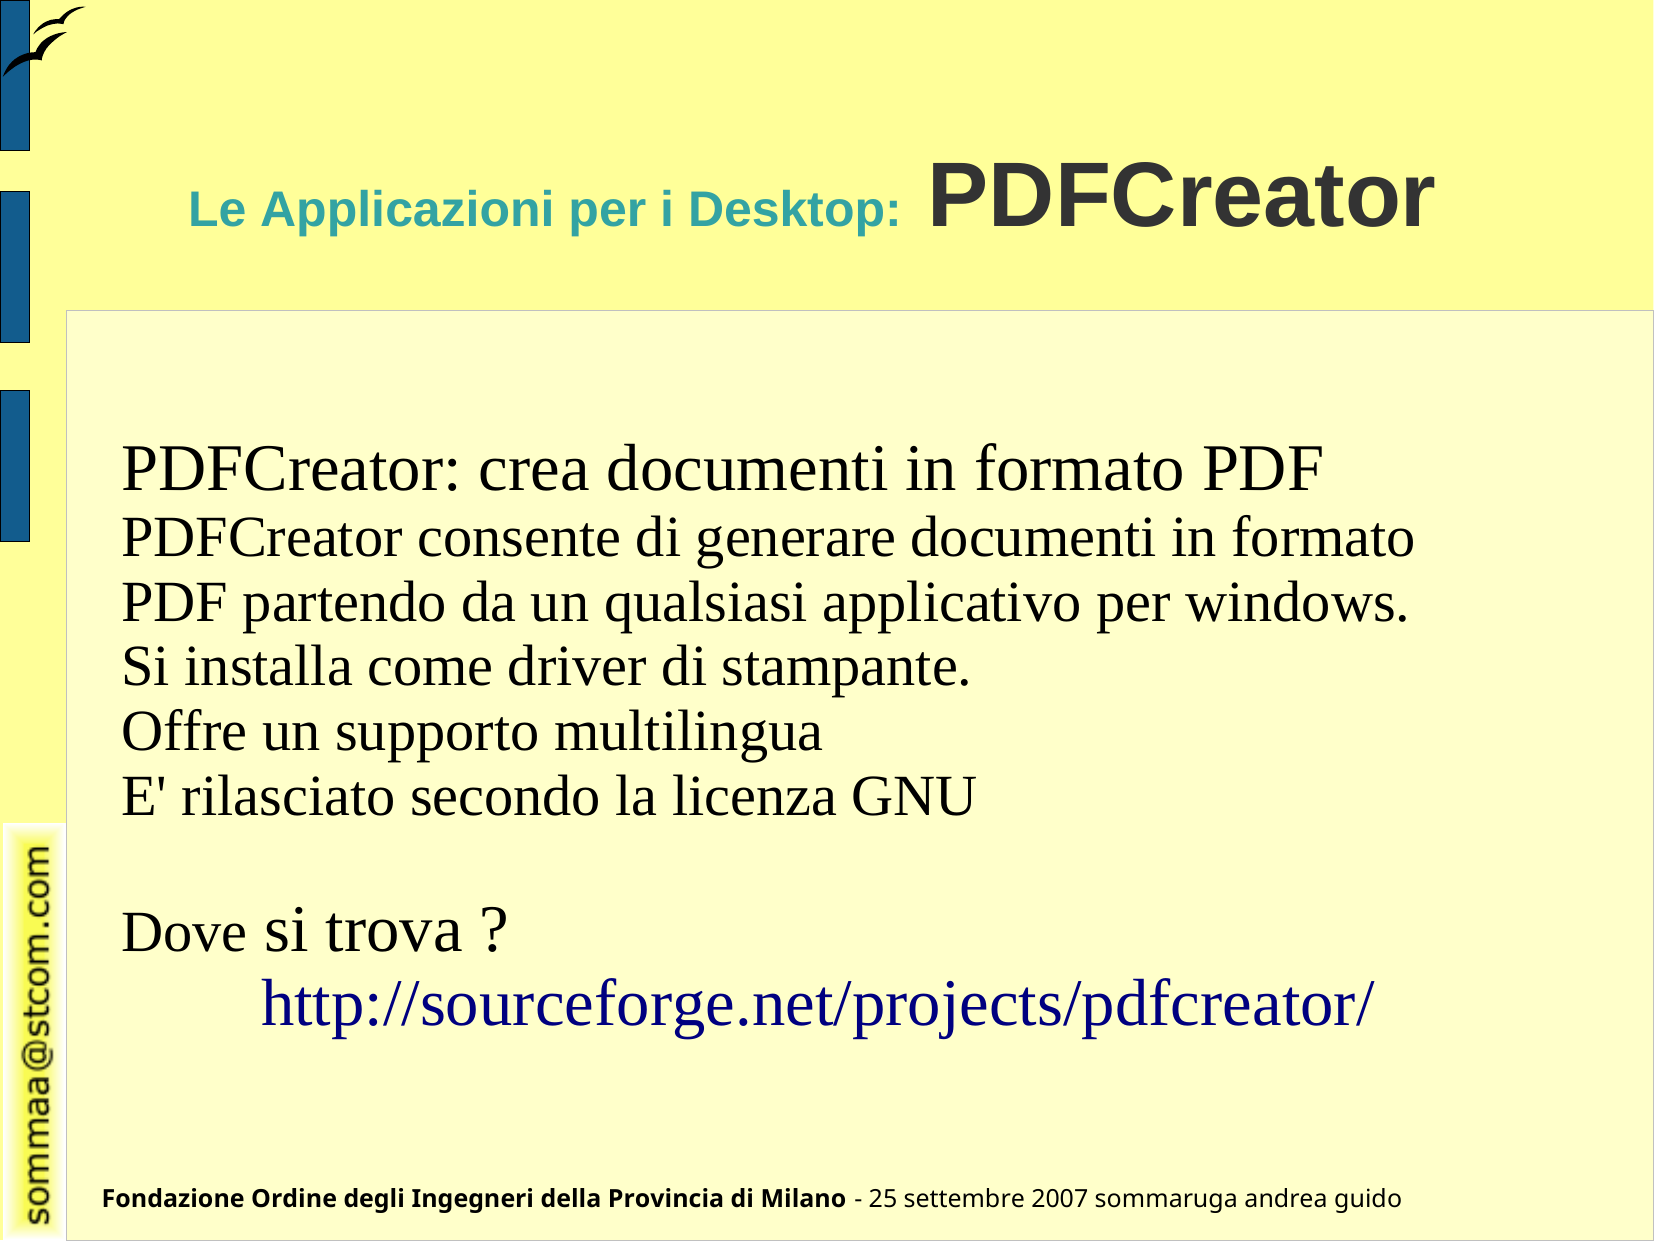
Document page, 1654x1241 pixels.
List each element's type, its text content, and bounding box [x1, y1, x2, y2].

picture [3, 823, 66, 1241]
subtitle PDFCreator: crea documenti in formato PDF PDFCreator consente di generare documenti in formato PDF partendo da un qualsiasi applicativo per windows. Si installa come driver di stampante. Offre un supporto multilingua E' rilasciato secondo la licenza GNU Dove si trova ? http://sourceforge.net/projects/pdfcreator/ [121, 344, 1534, 1127]
title Le Applicazioni per i Desktop: PDFCreator [121, 91, 1534, 299]
